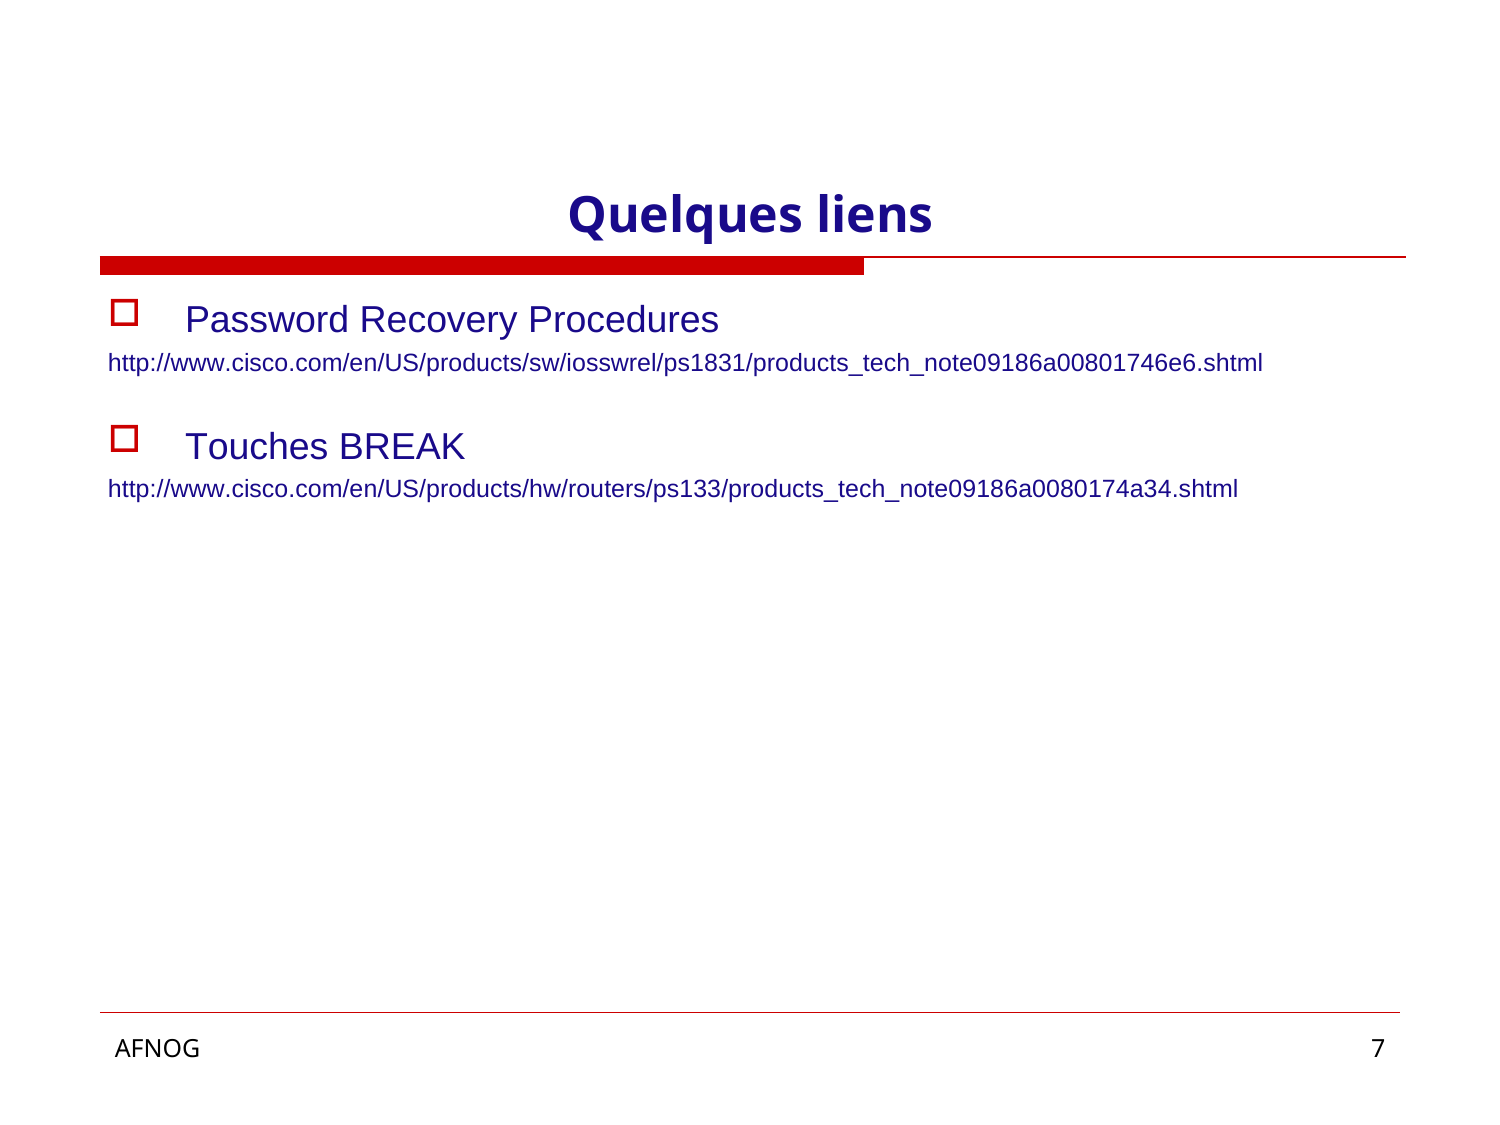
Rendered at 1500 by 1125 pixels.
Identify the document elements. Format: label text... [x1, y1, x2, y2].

text_box <number> [1074, 1024, 1401, 1103]
title Quelques liens [94, 49, 1407, 250]
text_box AFNOG [99, 1024, 426, 1103]
list Password Recovery Procedures http://www.cisco.com/en/US/products/sw/iosswrel/ps1831/products_tech_note09186a00801746e6.shtml Touches BREAK http://www.cisco.com/en/US/products/hw/routers/ps133/products_tech_note09186a0080174a34.shtml [92, 287, 1406, 988]
